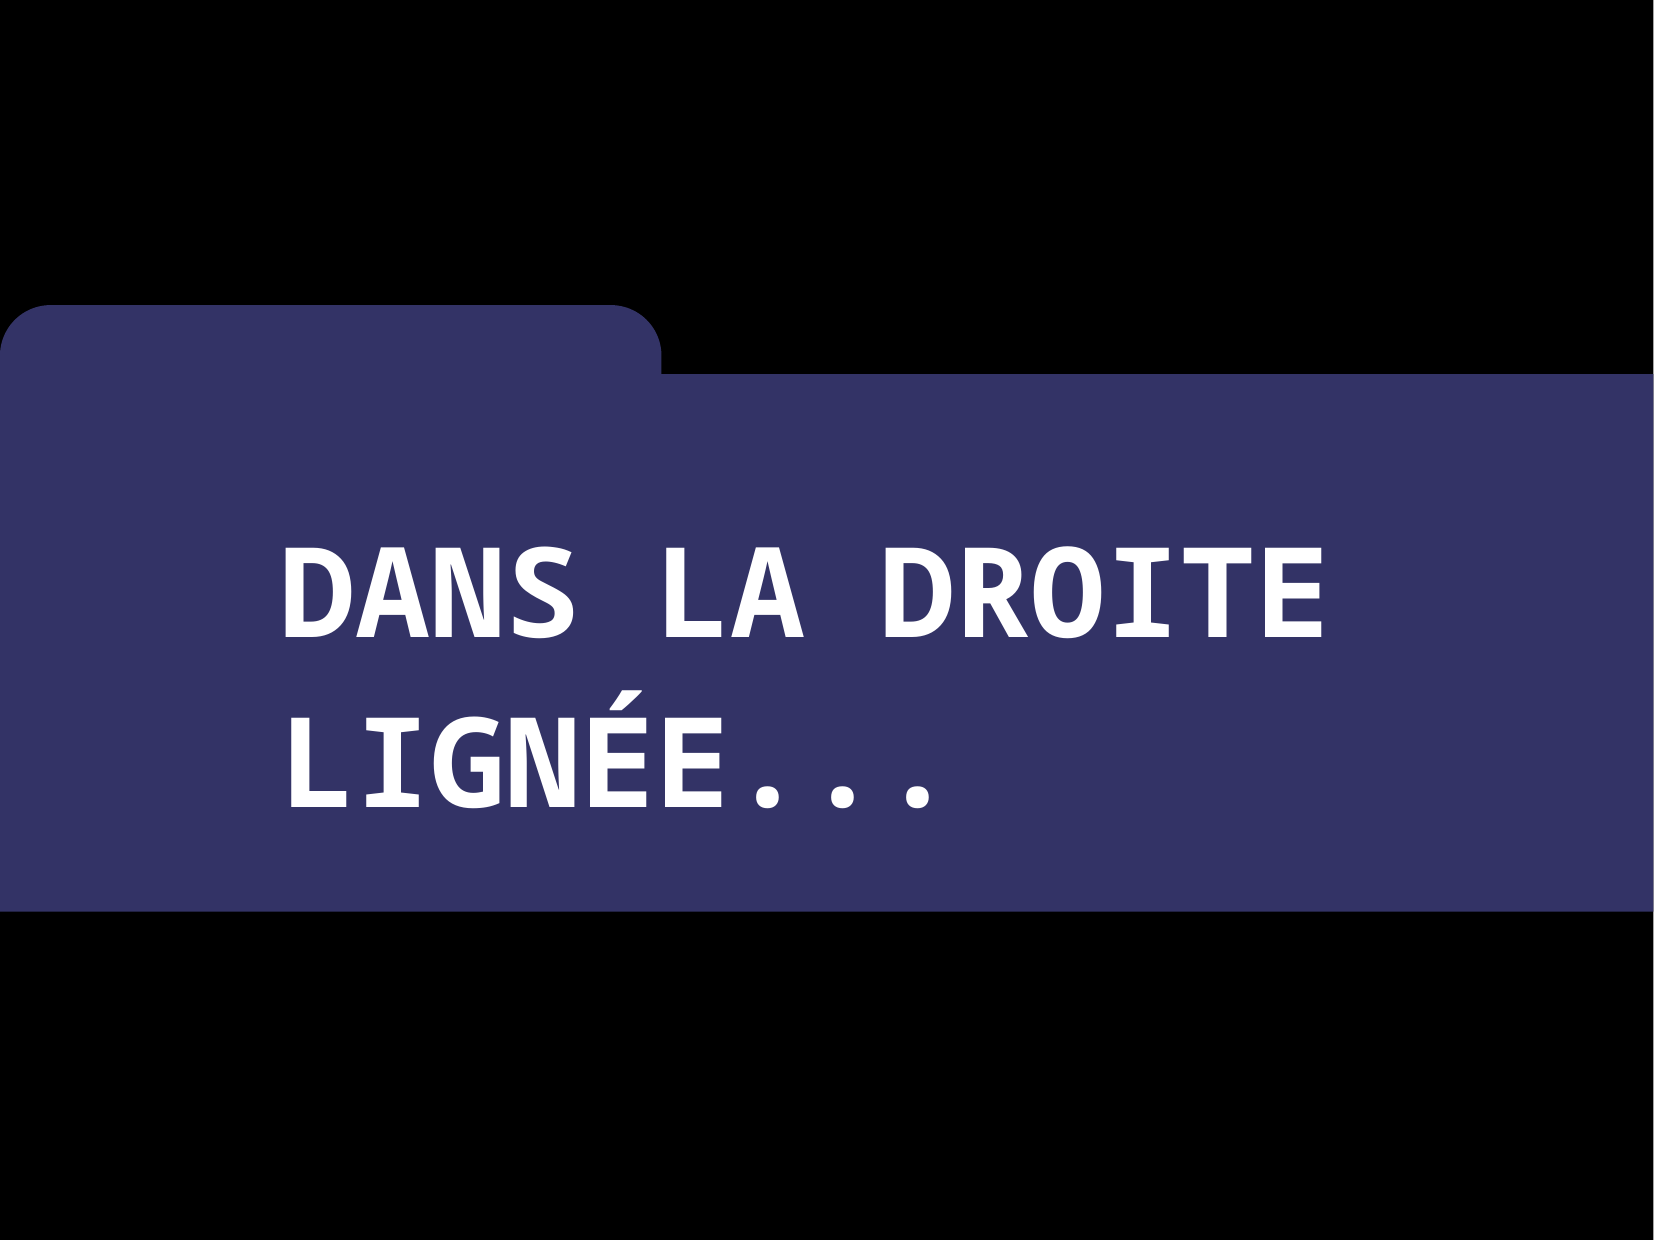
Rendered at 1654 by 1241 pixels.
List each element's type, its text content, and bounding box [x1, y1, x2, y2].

text_box [0, 305, 1654, 912]
text_box DANS LA DROITE LIGNÉE... [265, 496, 1471, 853]
